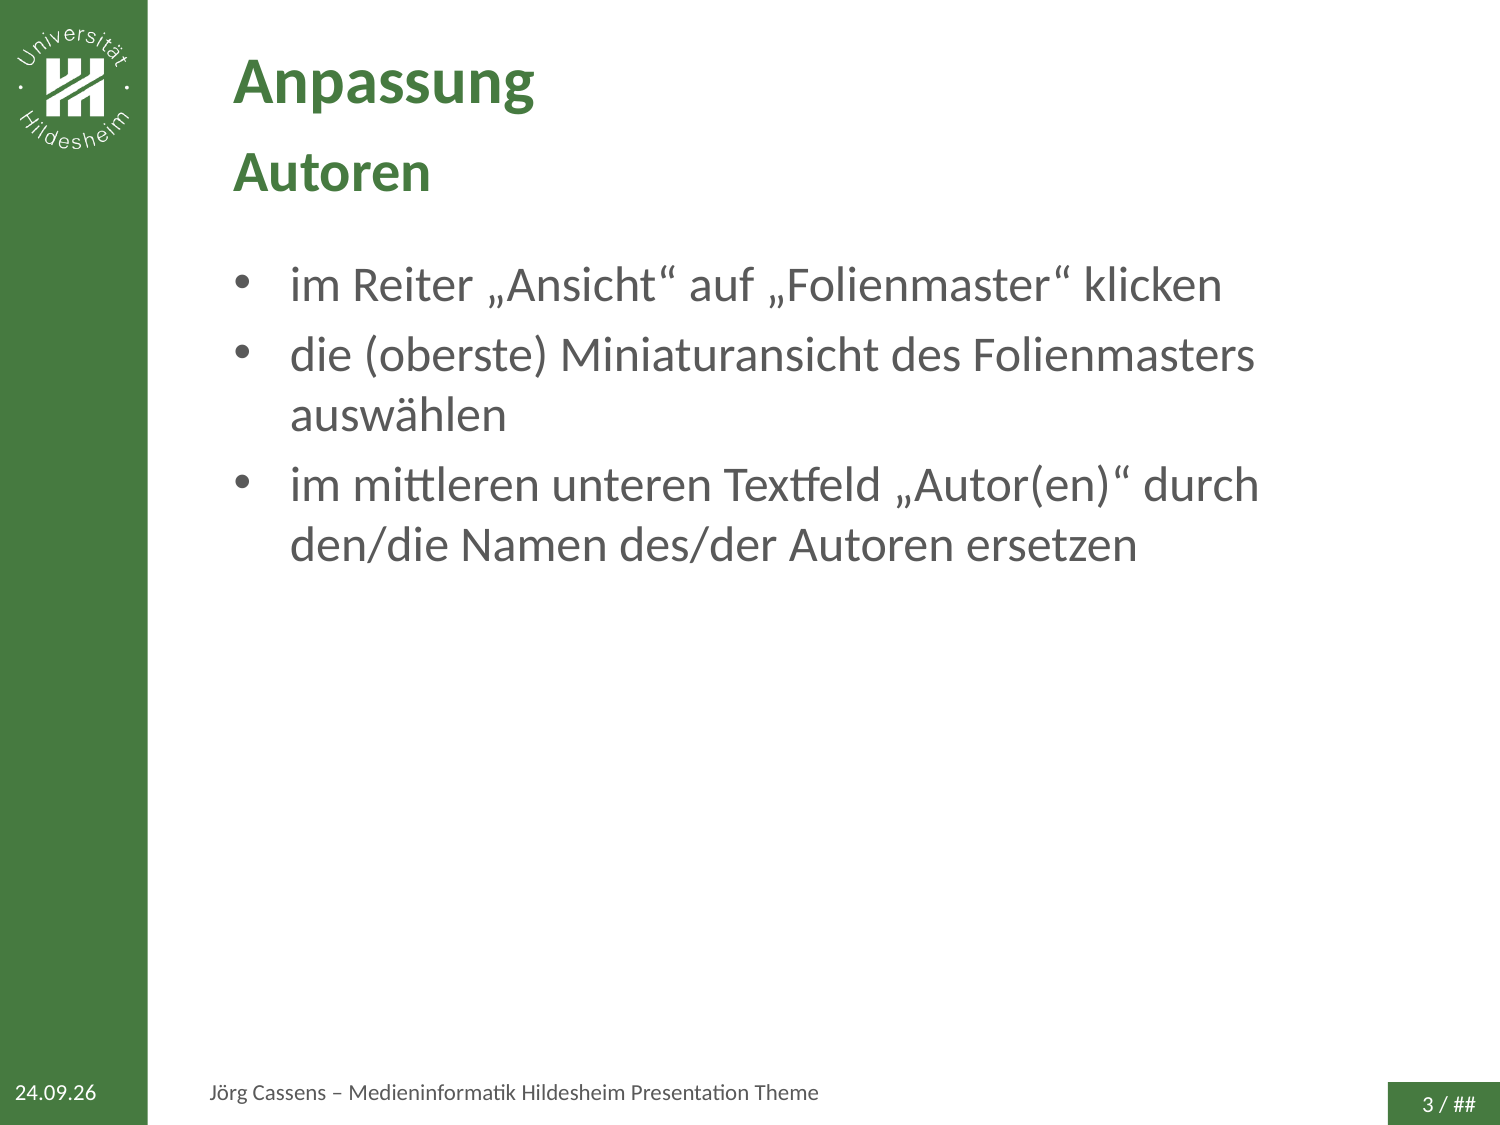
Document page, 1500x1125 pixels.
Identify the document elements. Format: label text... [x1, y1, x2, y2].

list im Reiter „Ansicht“ auf „Folienmaster“ klicken die (oberste) Miniaturansicht des Folienmasters auswählen im mittleren unteren Textfeld „Autor(en)“ durch den/die Namen des/der Autoren ersetzen [218, 243, 1424, 1005]
picture [17, 29, 129, 149]
list Autoren [218, 125, 1424, 208]
title Anpassung [218, 30, 1425, 124]
